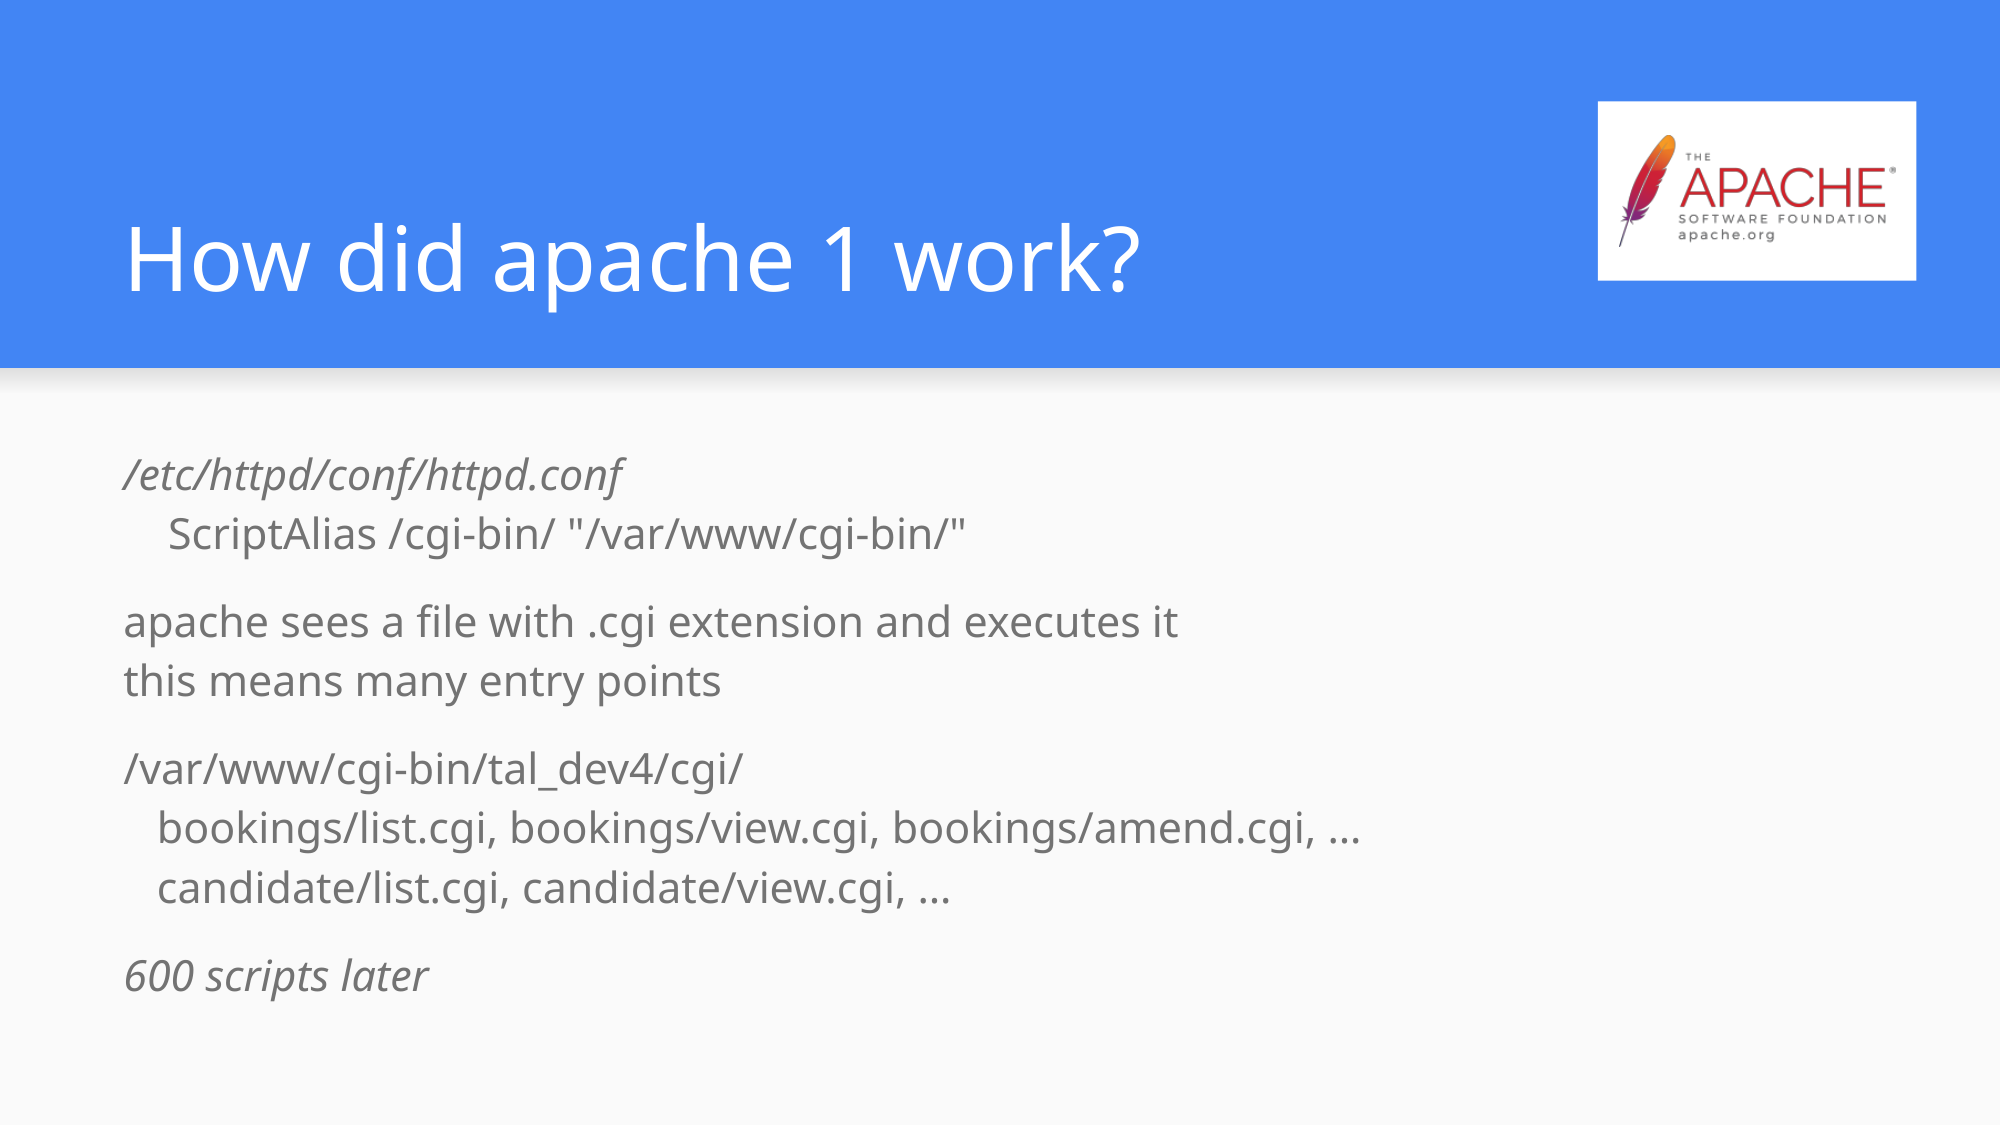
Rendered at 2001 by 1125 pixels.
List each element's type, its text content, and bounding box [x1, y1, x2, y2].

title How did apache 1 work? [103, 161, 1902, 330]
list /etc/httpd/conf/httpd.conf ScriptAlias /cgi-bin/ "/var/www/cgi-bin/" apache sees a file with .cgi extension and executes it this means many entry points /var/www/cgi-bin/tal_dev4/cgi/ bookings/list.cgi, bookings/view.cgi, bookings/amend.cgi, … candidate/list.cgi, candidate/view.cgi, … 600 scripts later [103, 419, 1902, 1081]
text_box [1597, 101, 1917, 281]
picture [1619, 135, 1896, 247]
